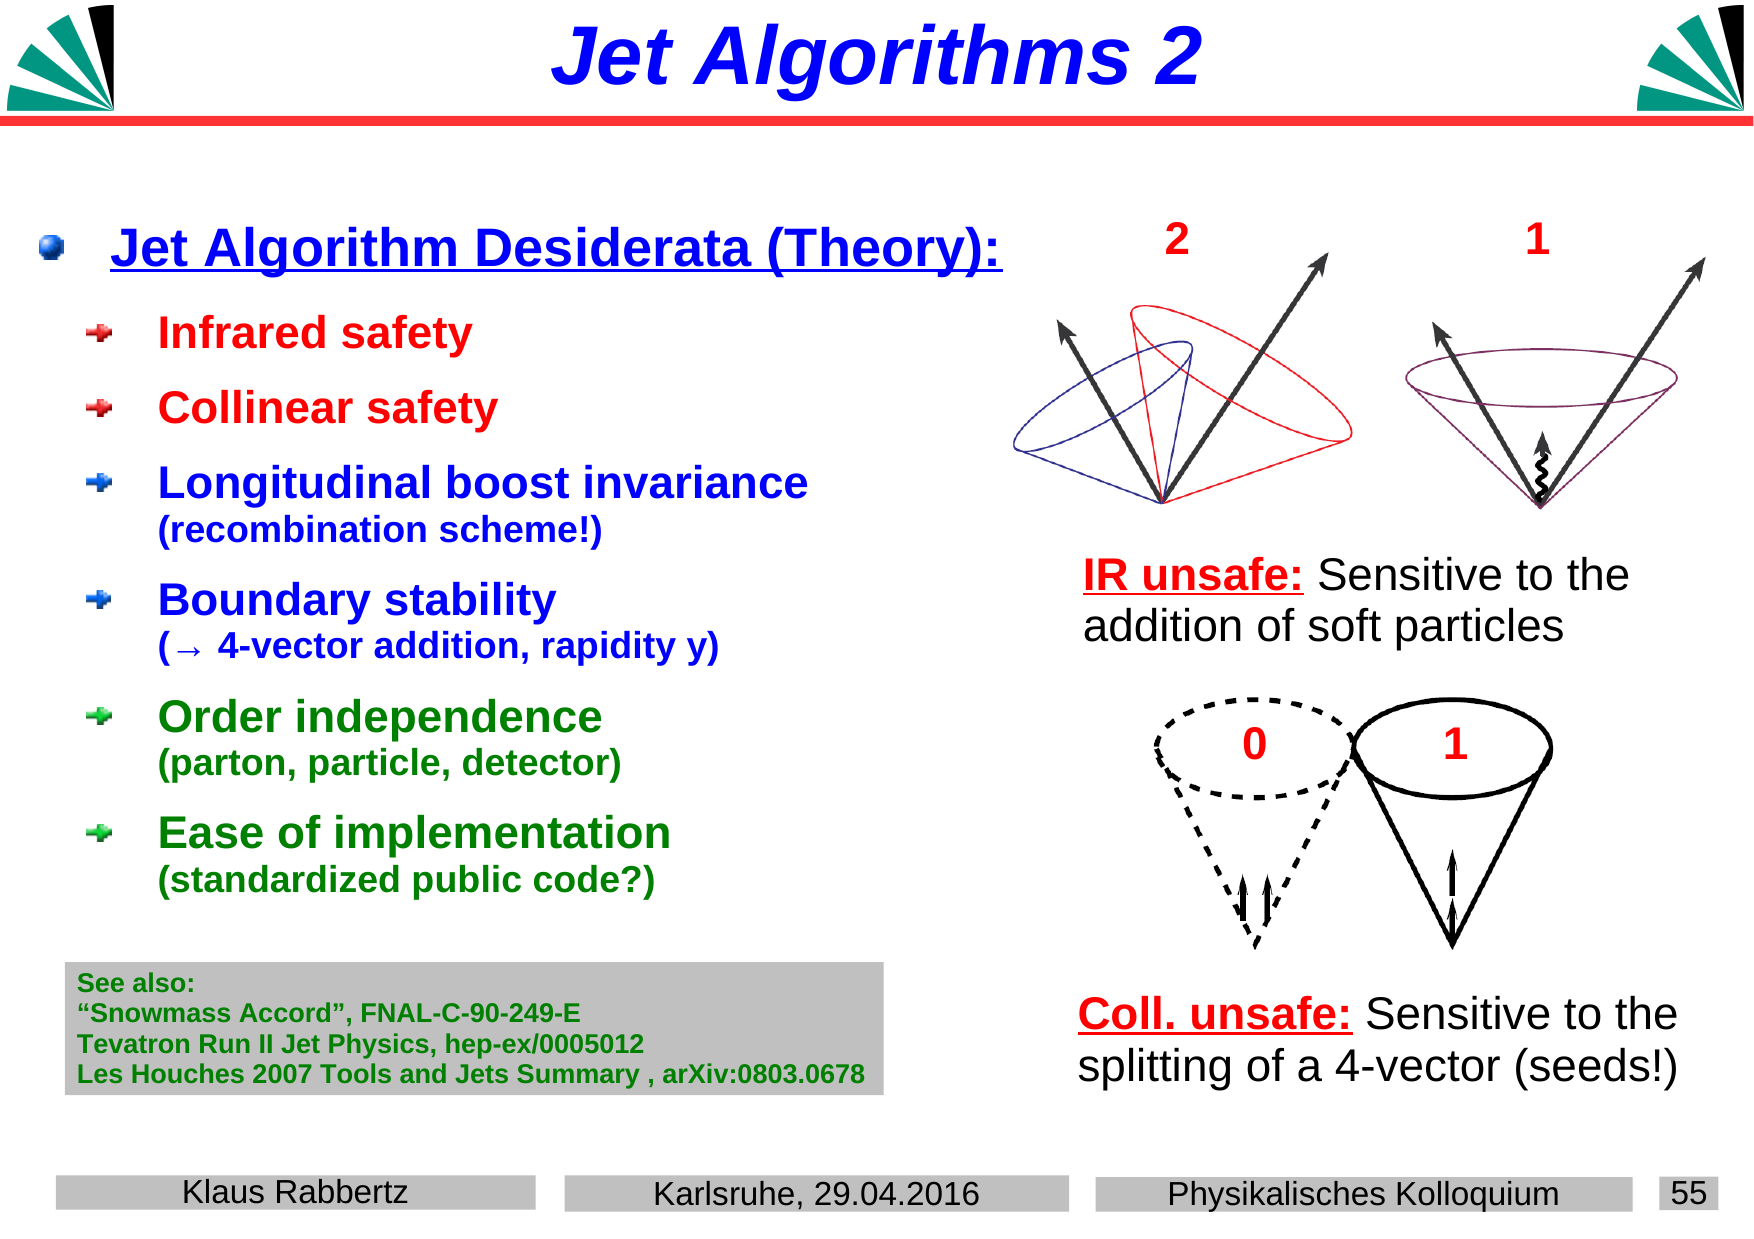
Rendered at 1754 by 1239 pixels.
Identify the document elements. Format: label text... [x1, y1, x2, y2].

list Jet Algorithm Desiderata (Theory): Infrared safety Collinear safety Longitudinal boost invariance (recombination scheme!) Boundary stability (→ 4-vector addition, rapidity y) Order independence (parton, particle, detector) Ease of implementation (standardized public code?) [27, 217, 1030, 902]
picture [1150, 691, 1560, 960]
text_box 1 [1431, 712, 1481, 776]
title Jet Algorithms 2 [153, 0, 1600, 113]
text_box 2 [1152, 206, 1202, 271]
text_box Coll. unsafe: Sensitive to the splitting of a 4-vector (seeds!) [1065, 982, 1692, 1097]
text_box 0 [1230, 712, 1280, 776]
text_box See also: “Snowmass Accord”, FNAL-C-90-249-E Tevatron Run II Jet Physics, hep-ex/0005012 Les Houches 2007 Tools and Jets Summary , arXiv:0803.0678 [64, 962, 881, 1096]
text_box 1 [1512, 206, 1563, 271]
picture [1030, 243, 1353, 510]
picture [7, 5, 114, 112]
text_box IR unsafe: Sensitive to the addition of soft particles [1071, 542, 1643, 657]
picture [1637, 5, 1744, 112]
picture [1397, 247, 1713, 516]
